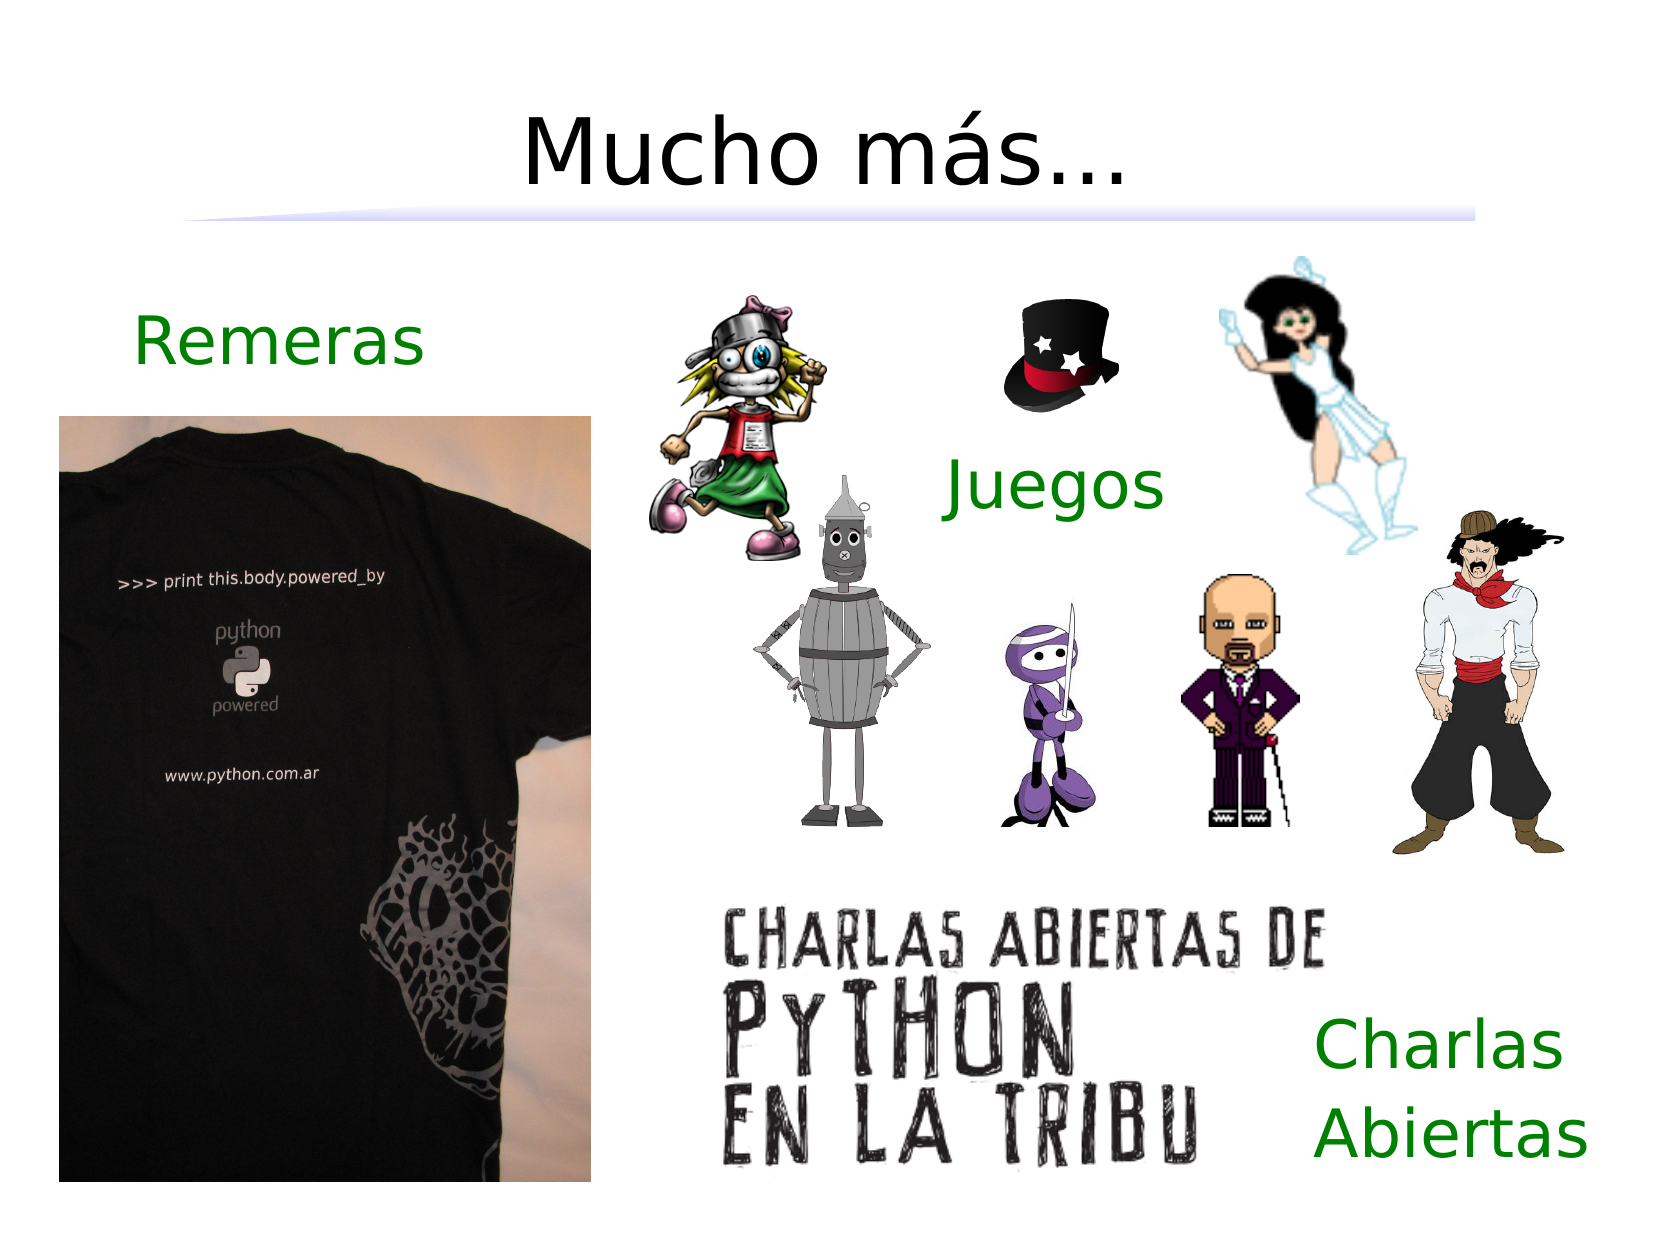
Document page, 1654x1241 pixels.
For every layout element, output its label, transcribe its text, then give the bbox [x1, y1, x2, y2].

picture [1000, 256, 1595, 886]
text_box Charlas Abiertas [1299, 998, 1606, 1182]
picture [649, 295, 931, 827]
picture [708, 896, 1334, 1182]
picture [59, 416, 591, 1182]
text_box Juegos [930, 438, 1182, 650]
picture [1003, 298, 1119, 414]
title Mucho más... [82, 49, 1571, 257]
text_box Remeras [118, 295, 442, 506]
